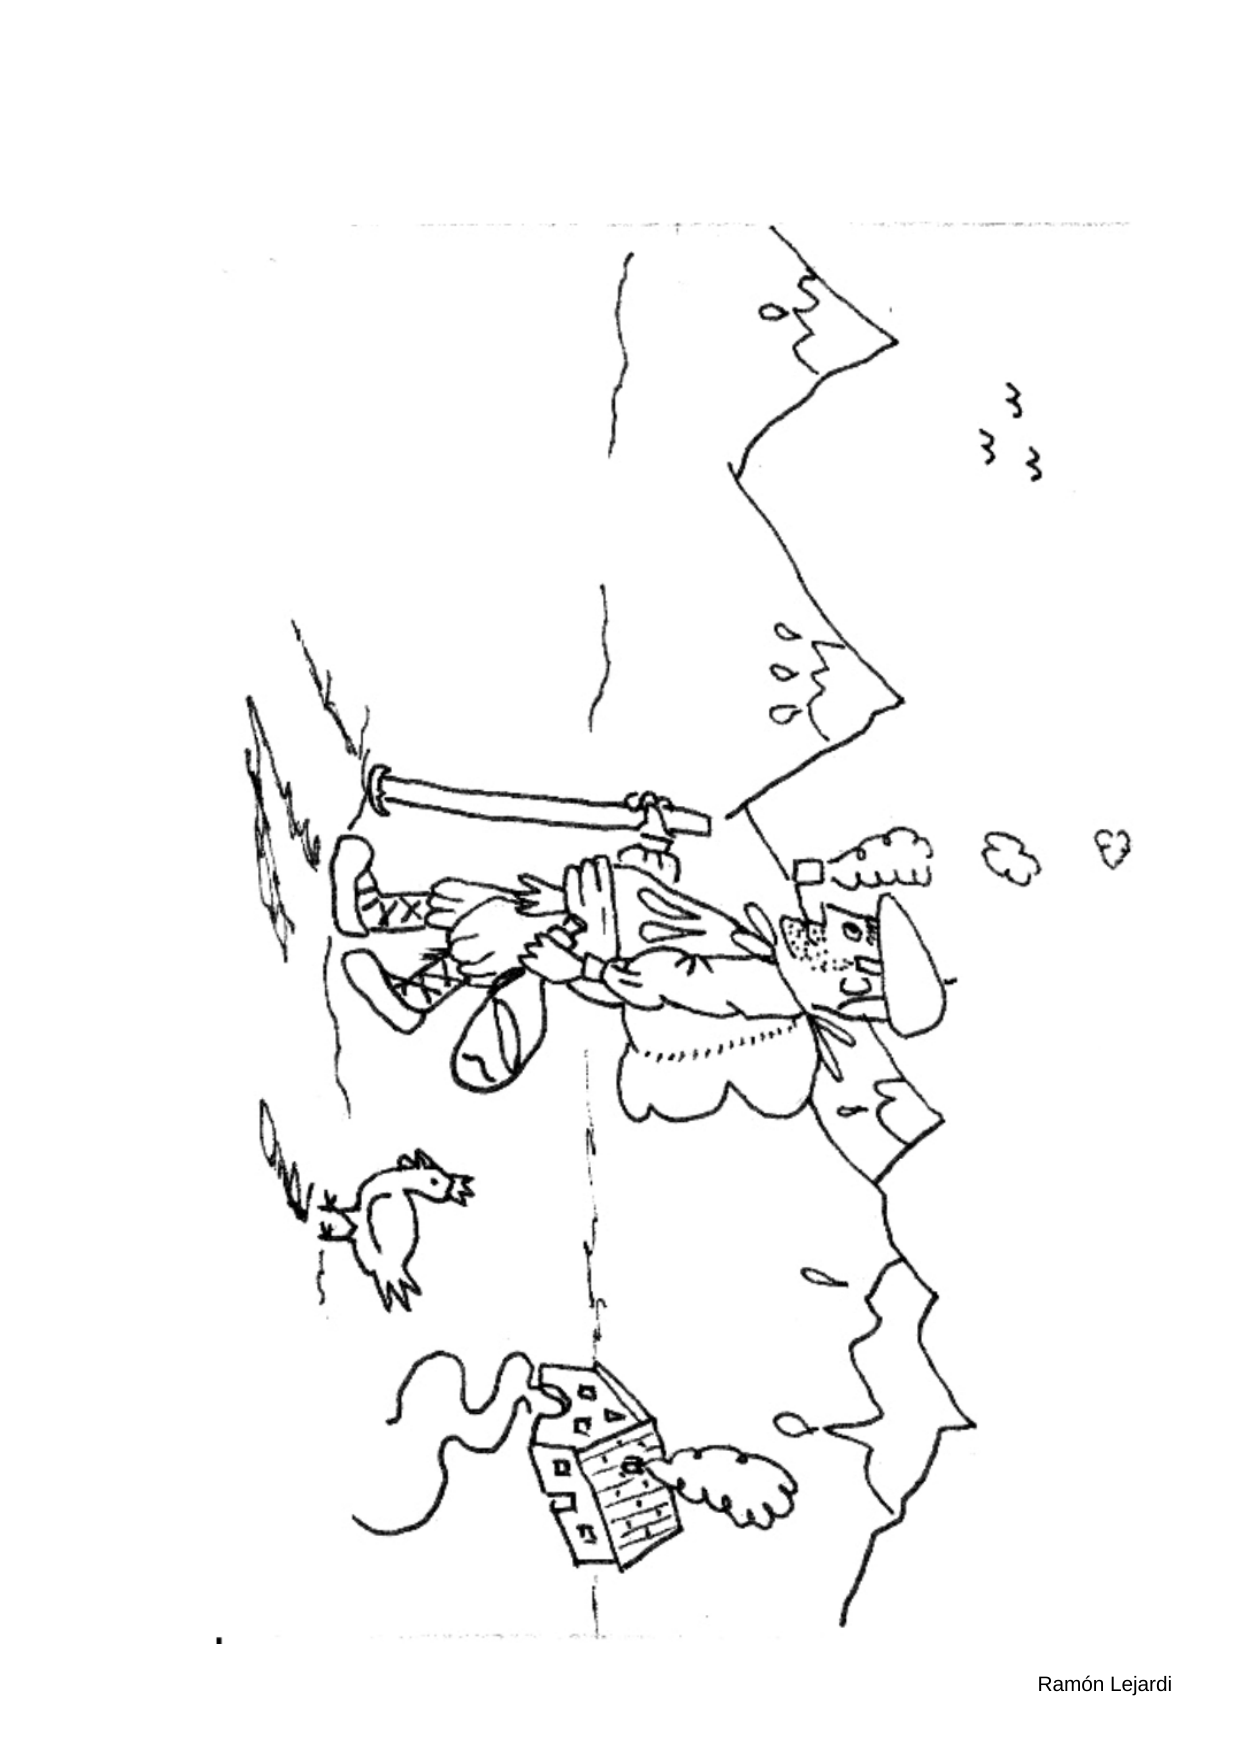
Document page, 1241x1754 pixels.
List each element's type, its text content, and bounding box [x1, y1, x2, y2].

picture [209, 220, 1137, 1644]
text_box Ramón Lejardi [1023, 1665, 1193, 1704]
